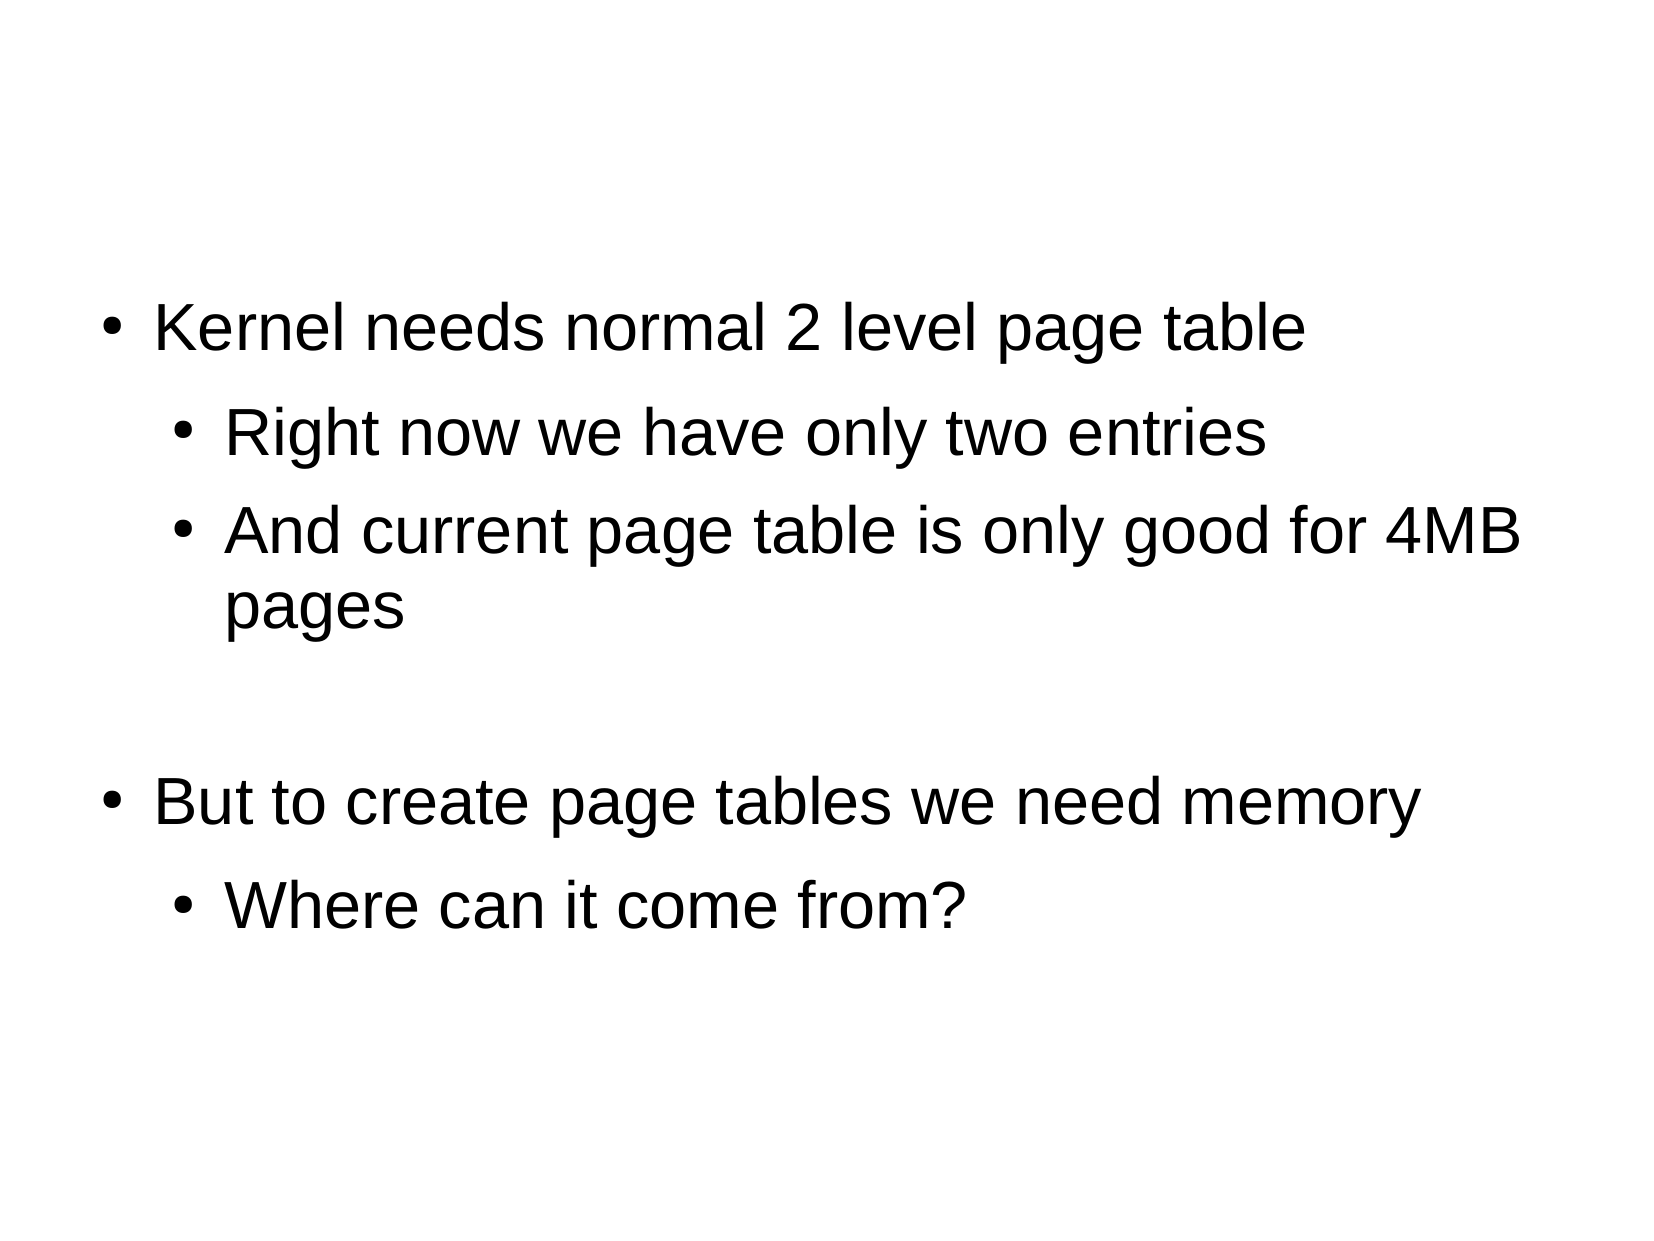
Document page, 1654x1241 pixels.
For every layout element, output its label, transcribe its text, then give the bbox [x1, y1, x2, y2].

list Kernel needs normal 2 level page table Right now we have only two entries And current page table is only good for 4MB pages But to create page tables we need memory Where can it come from? [82, 290, 1571, 1010]
